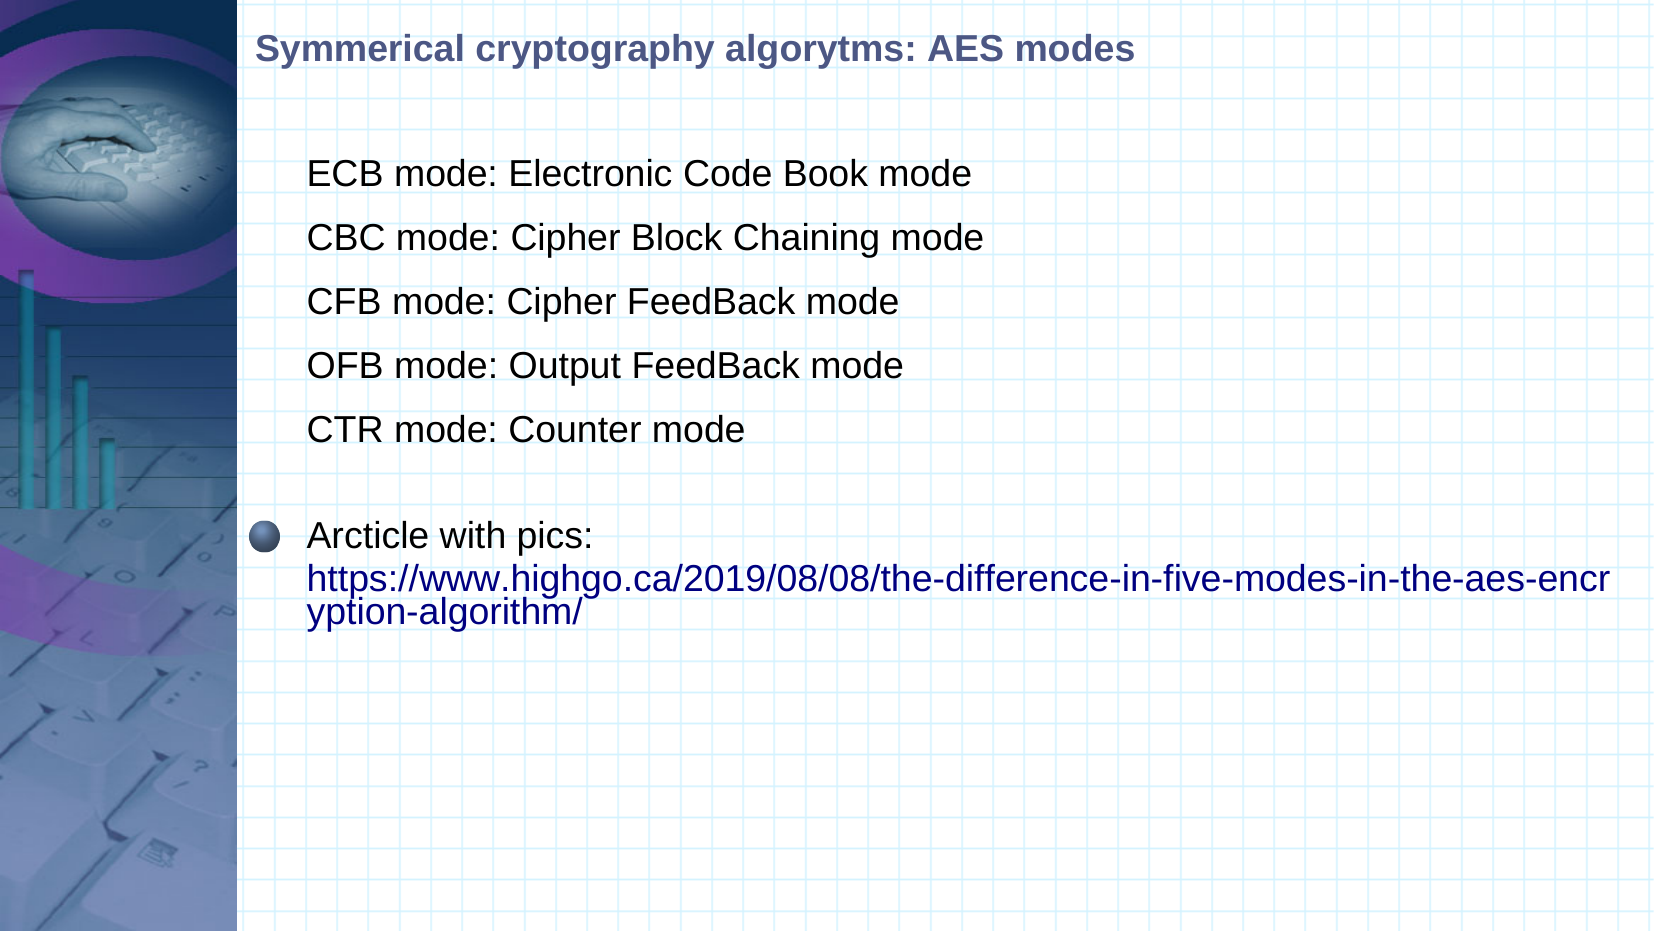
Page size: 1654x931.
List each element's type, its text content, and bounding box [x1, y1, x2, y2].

picture [0, 0, 1654, 931]
list ECB mode: Electronic Code Book mode CBC mode: Cipher Block Chaining mode CFB mode: Cipher FeedBack mode OFB mode: Output FeedBack mode CTR mode: Counter mode Arcticle with pics: https://www.highgo.ca/2019/08/08/the-difference-in-five-modes-in-the-aes-encryption-algorithm/ [236, 88, 1622, 828]
title Symmerical cryptography algorytms: AES modes [254, 0, 1640, 126]
